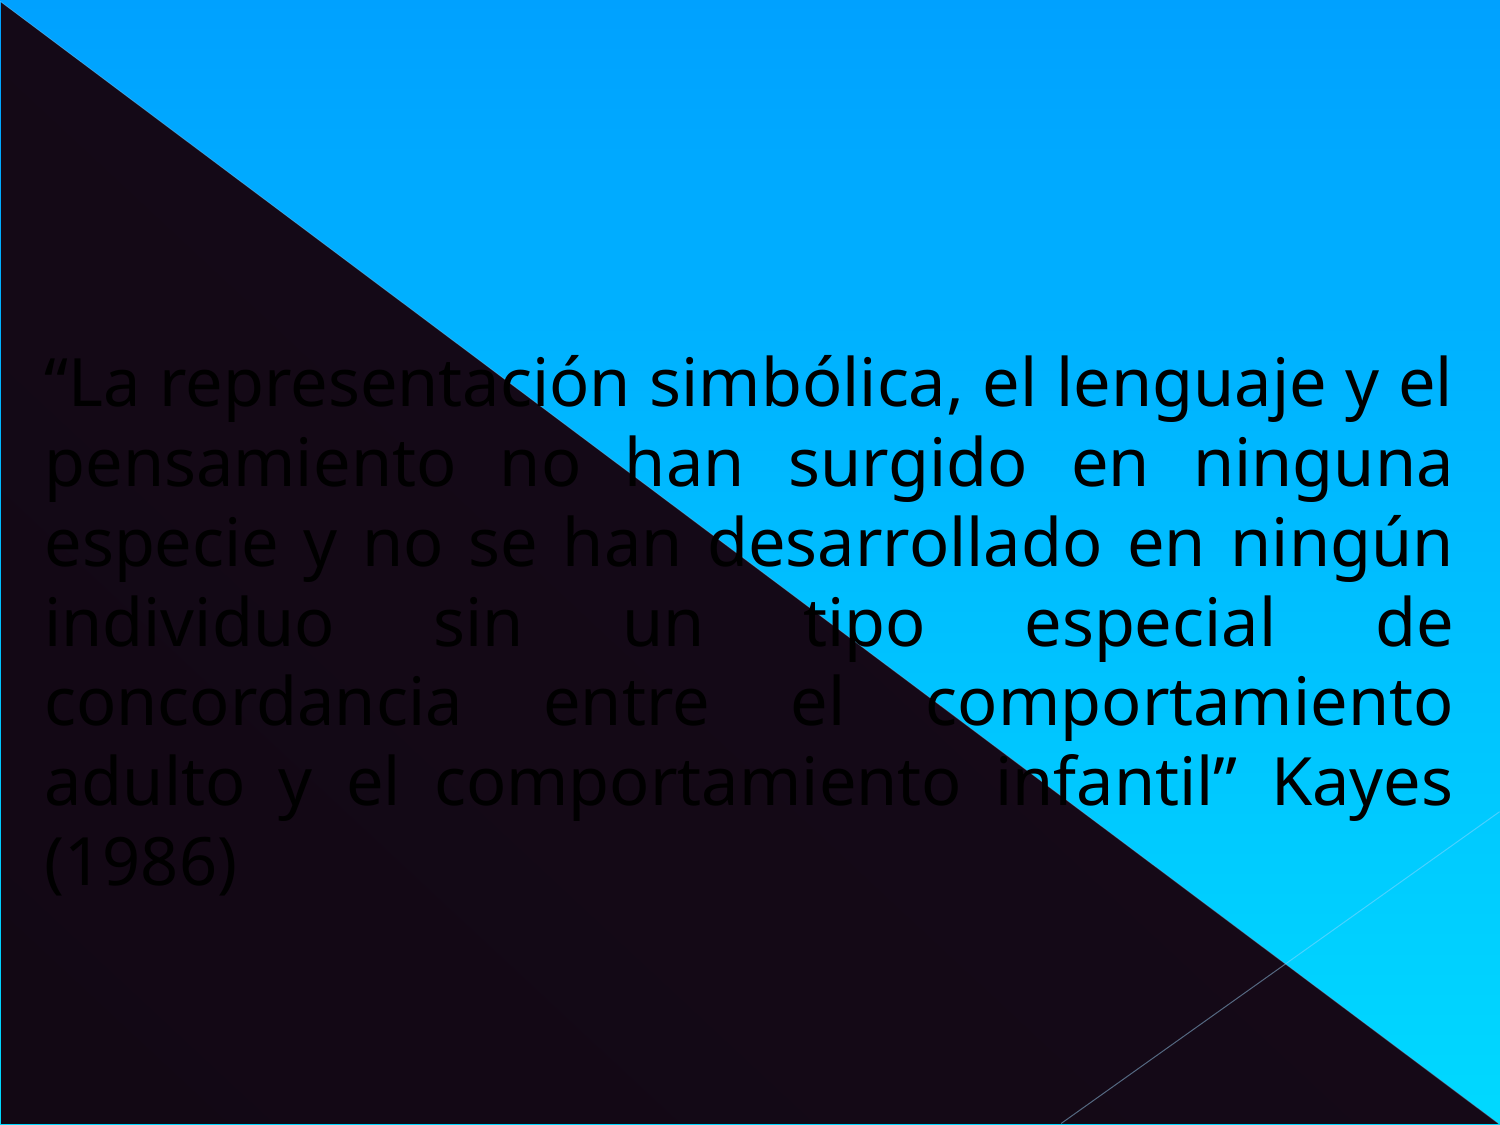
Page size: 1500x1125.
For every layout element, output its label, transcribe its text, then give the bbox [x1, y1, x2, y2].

text_box “La representación simbólica, el lenguaje y el pensamiento no han surgido en ninguna especie y no se han desarrollado en ningún individuo sin un tipo especial de concordancia entre el comportamiento adulto y el comportamiento infantil” Kayes (1986) [29, 332, 1471, 907]
